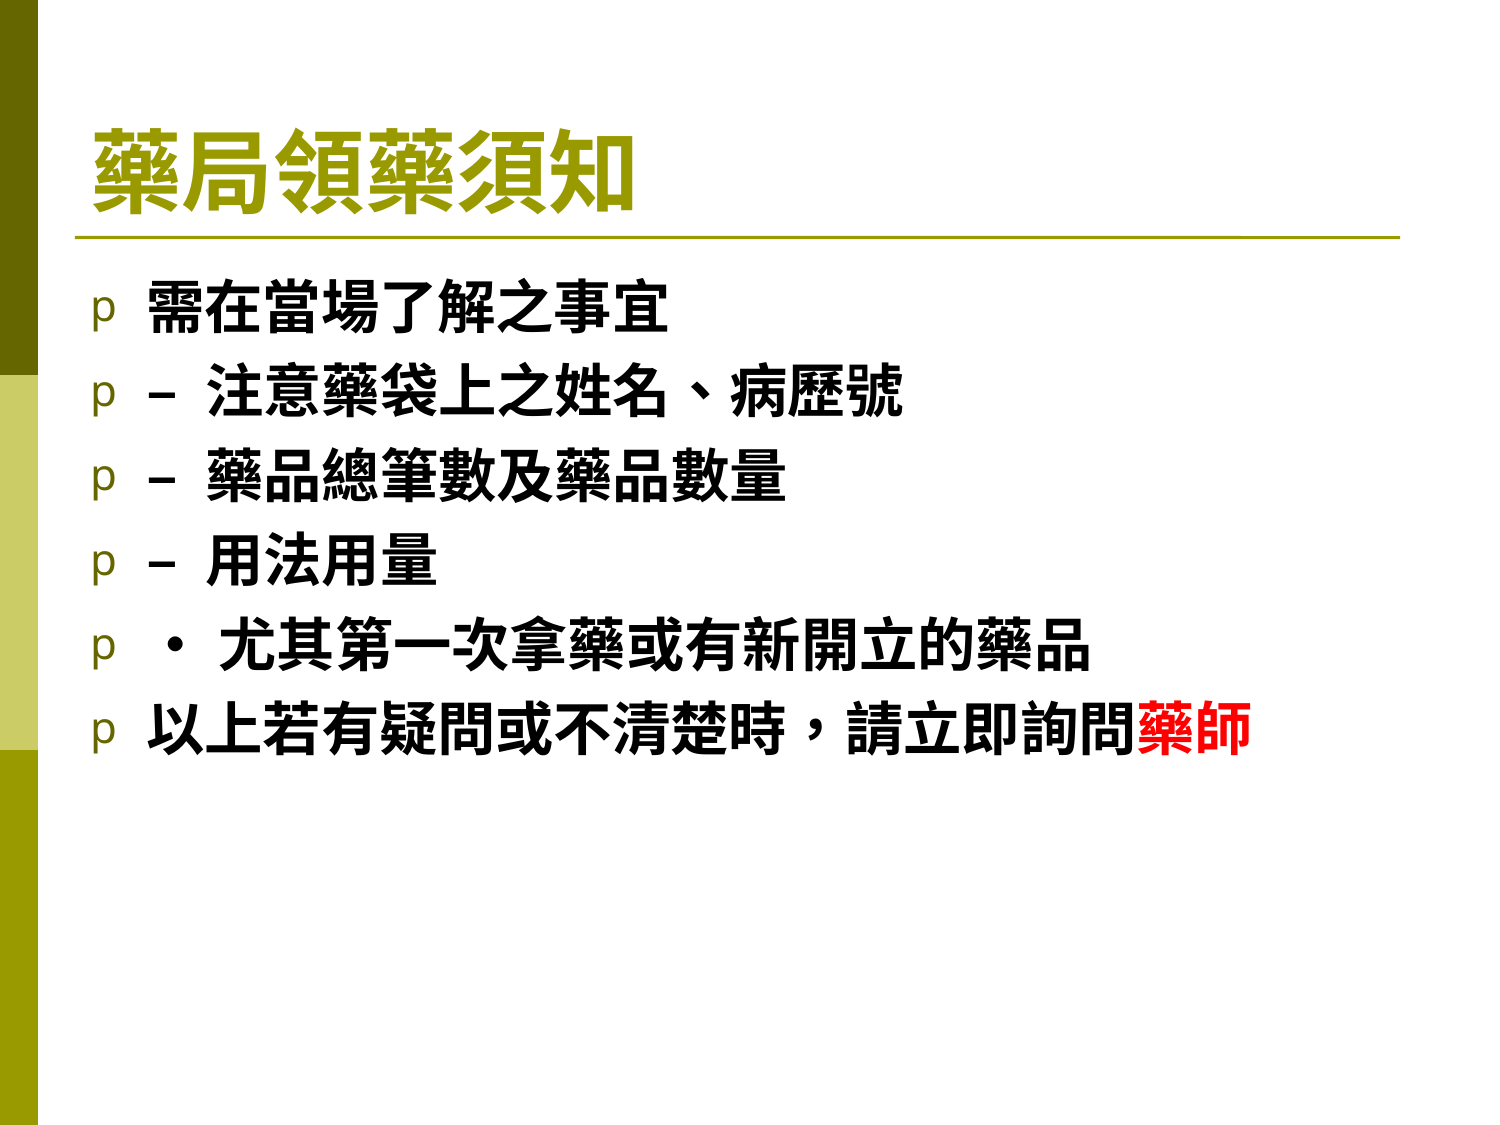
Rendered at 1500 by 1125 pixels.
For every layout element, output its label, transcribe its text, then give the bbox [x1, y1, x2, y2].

list 需在當場了解之事宜 – 注意藥袋上之姓名、病歷號 – 藥品總筆數及藥品數量 – 用法用量 •尤其第一次拿藥或有新開立的藥品 以上若有疑問或不清楚時，請立即詢問藥師 [75, 262, 1426, 1006]
title 藥局領藥須知 [75, 45, 1426, 233]
